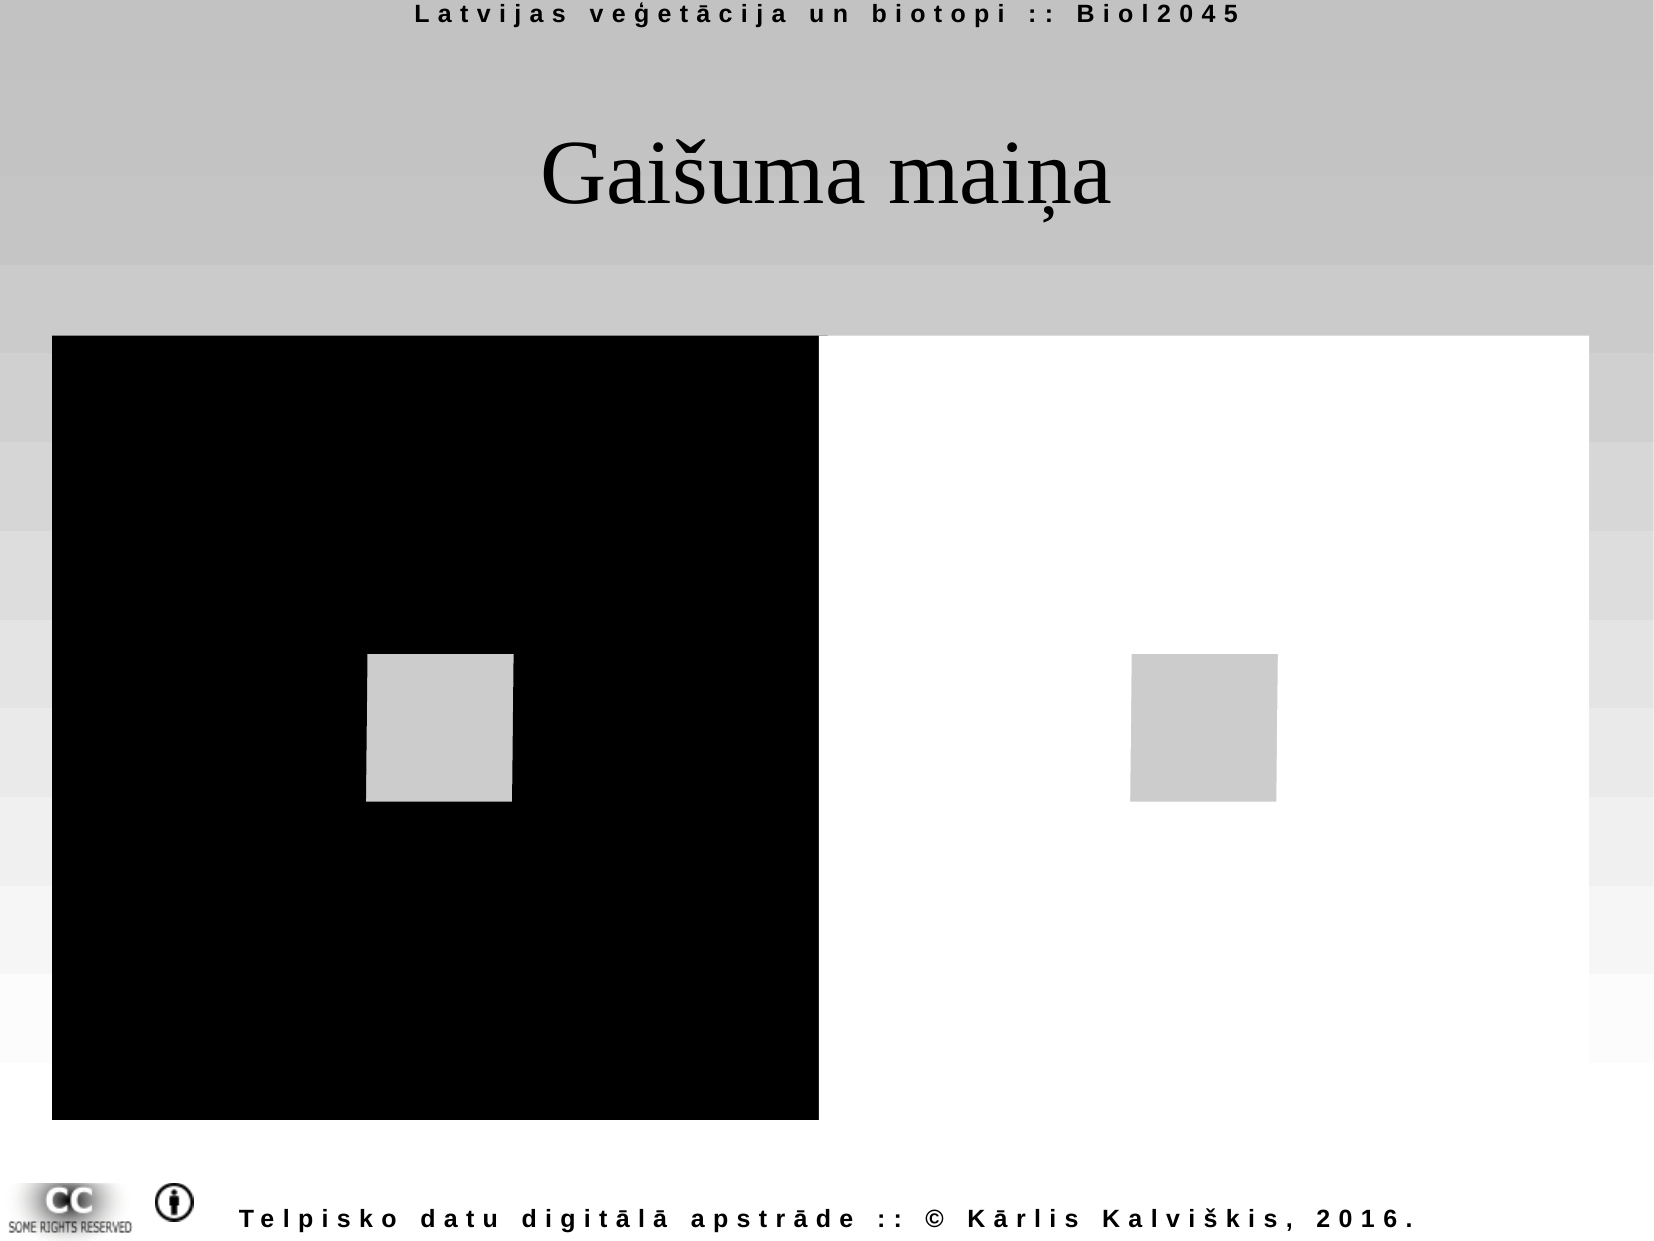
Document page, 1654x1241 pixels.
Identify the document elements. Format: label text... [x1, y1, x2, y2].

title Gaišuma maiņa [29, 49, 1625, 296]
picture [0, 0, 1654, 1241]
text_box [52, 335, 1590, 1120]
